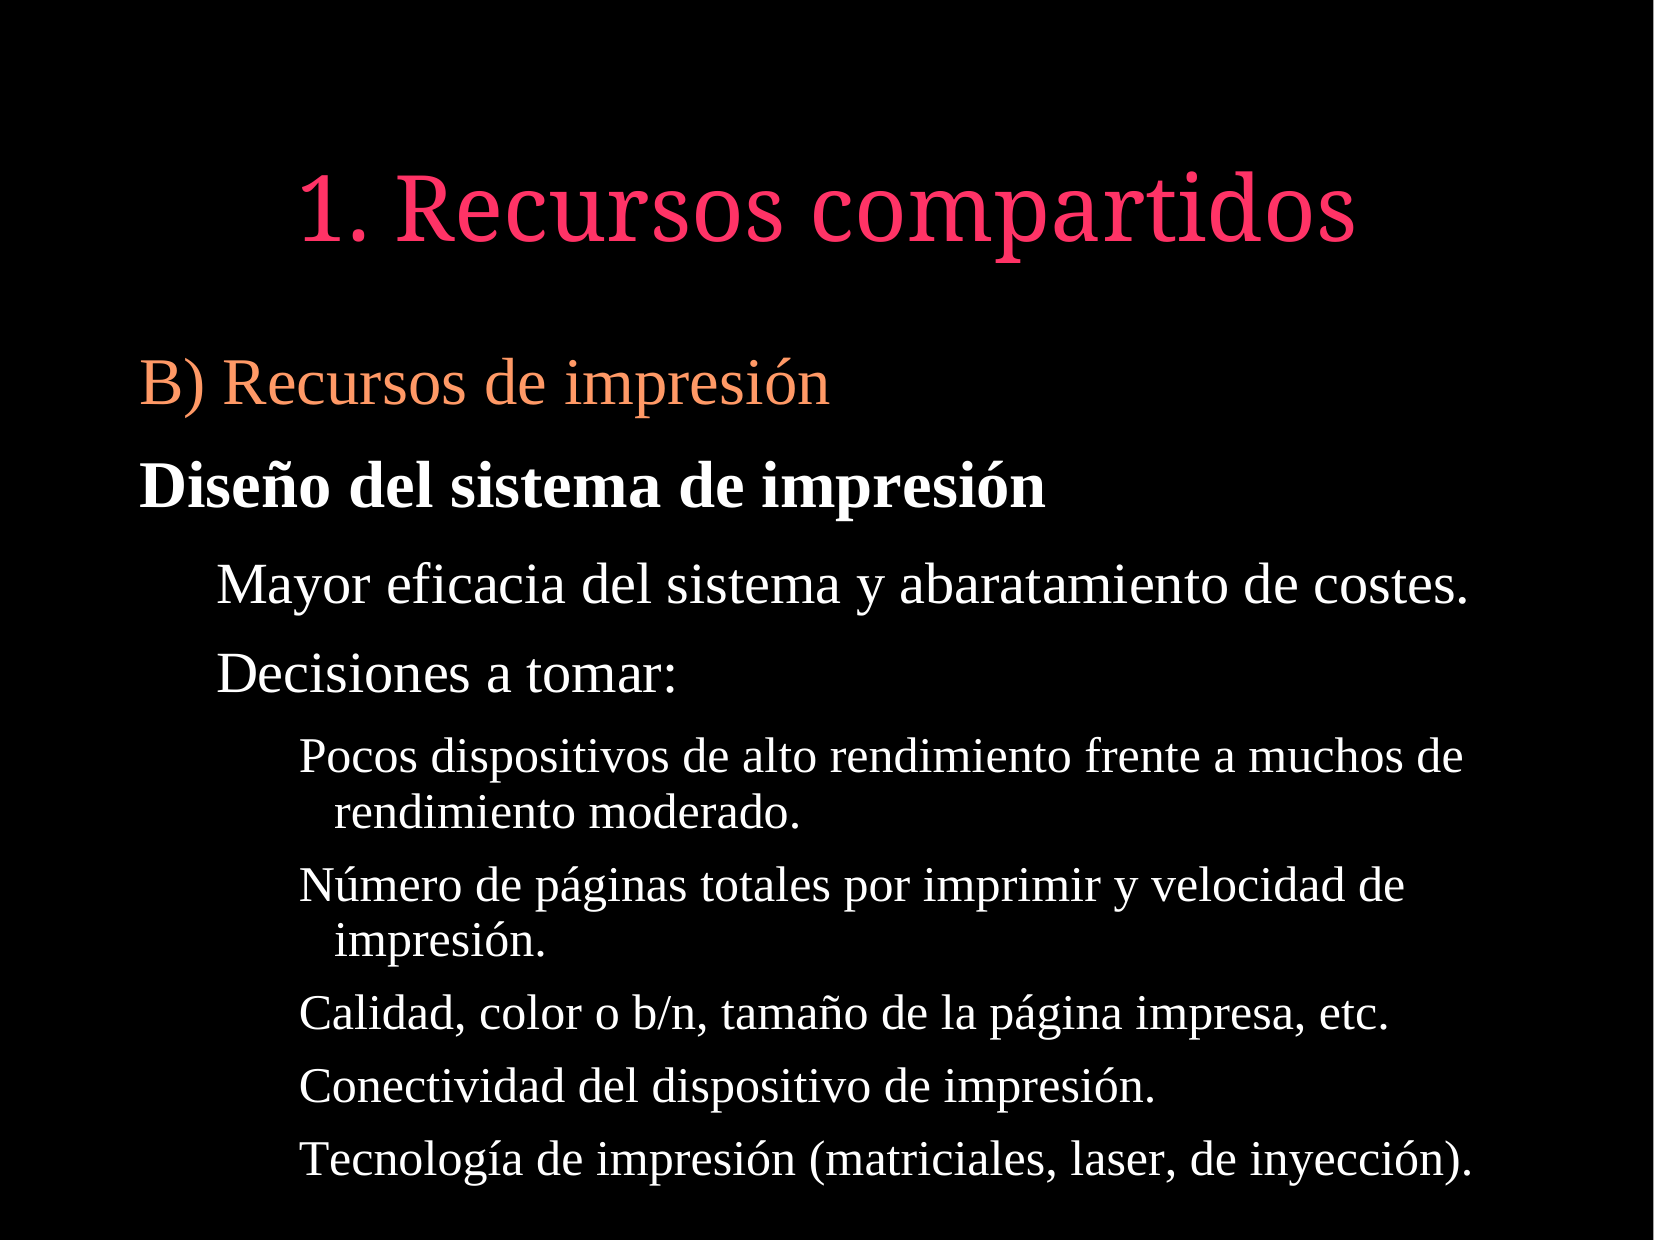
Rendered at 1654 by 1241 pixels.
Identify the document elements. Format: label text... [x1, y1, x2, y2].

title 1. Recursos compartidos [121, 102, 1534, 311]
list B) Recursos de impresión Diseño del sistema de impresión Mayor eficacia del sistema y abaratamiento de costes. Decisiones a tomar: Pocos dispositivos de alto rendimiento frente a muchos de rendimiento moderado. Número de páginas totales por imprimir y velocidad de impresión. Calidad, color o b/n, tamaño de la página impresa, etc. Conectividad del dispositivo de impresión. Tecnología de impresión (matriciales, laser, de inyección). [121, 344, 1534, 1196]
